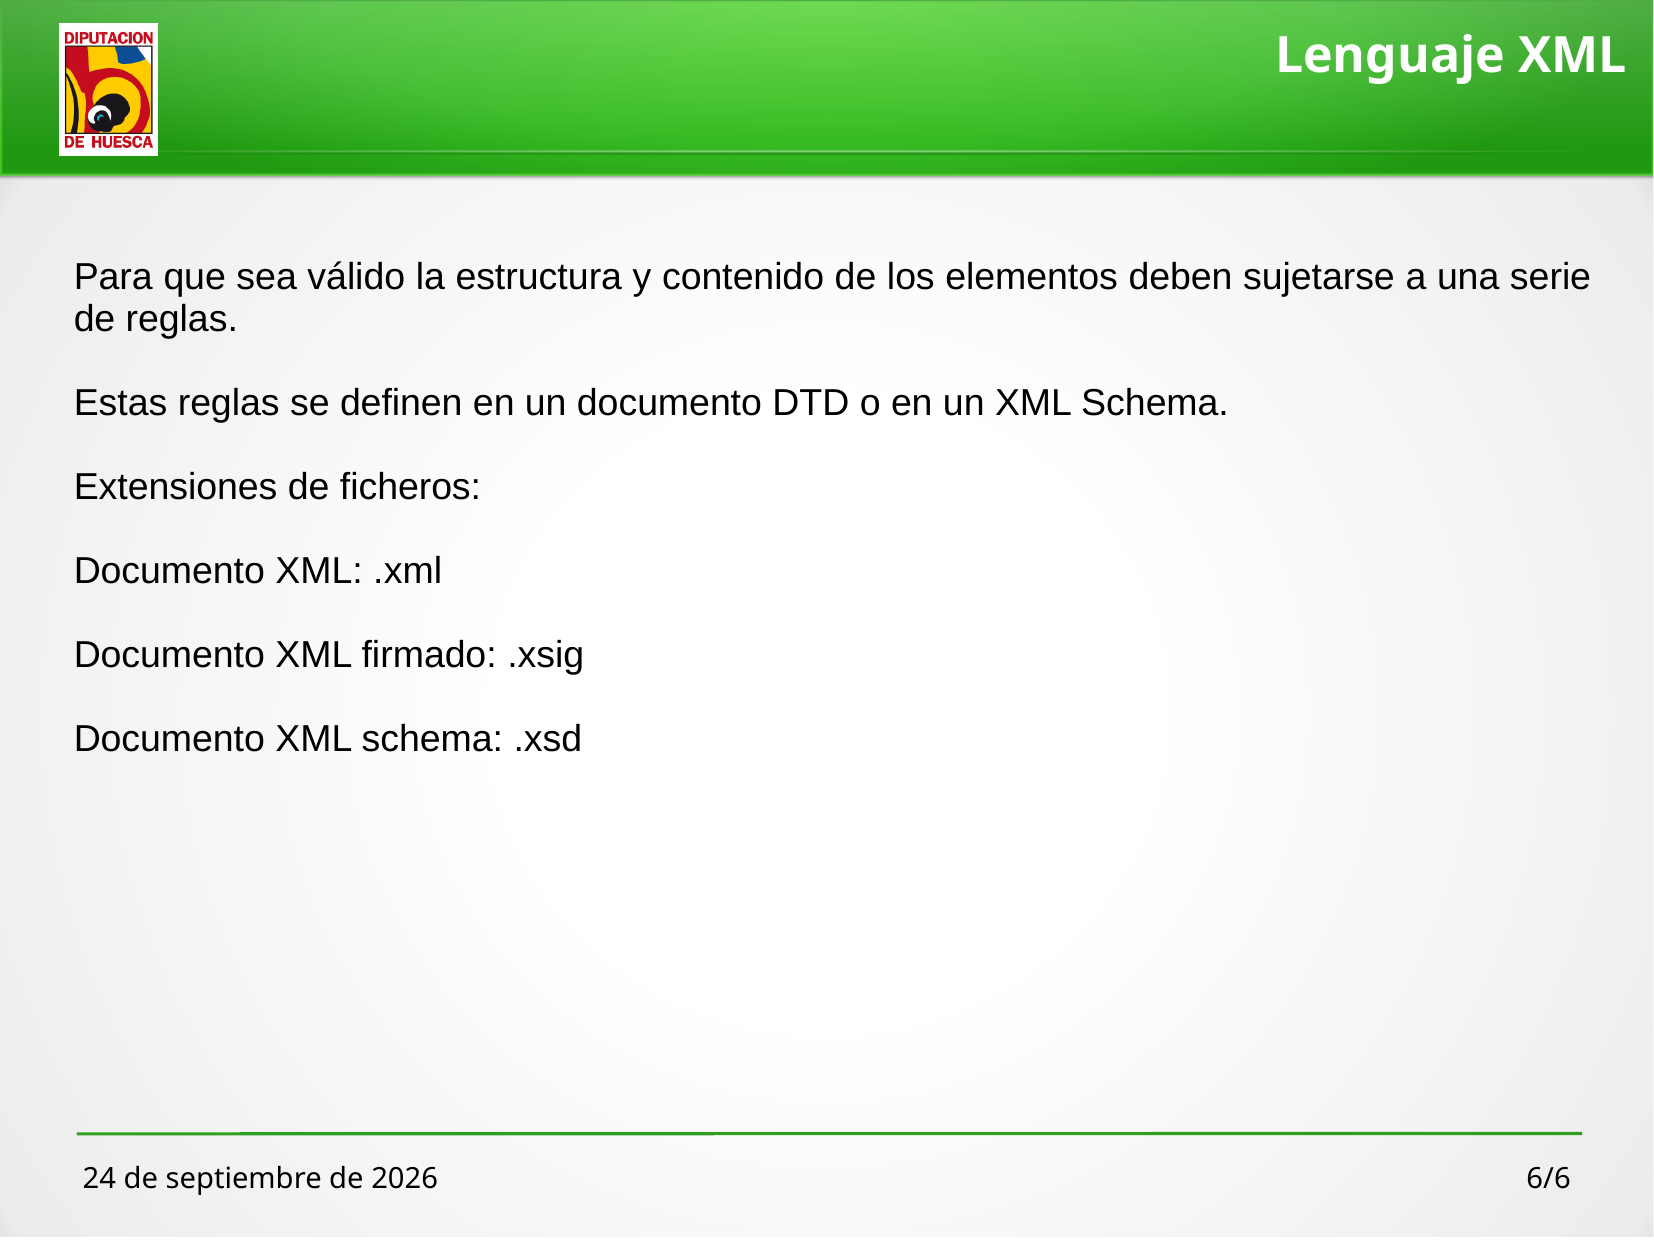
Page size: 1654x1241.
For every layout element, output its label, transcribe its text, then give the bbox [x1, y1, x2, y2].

text_box Lenguaje XML [448, 11, 1642, 153]
text_box [70, 204, 1630, 993]
text_box Para que sea válido la estructura y contenido de los elementos deben sujetarse a una serie de reglas. Estas reglas se definen en un documento DTD o en un XML Schema. Extensiones de ficheros: Documento XML: .xml Documento XML firmado: .xsig Documento XML schema: .xsd [59, 248, 1607, 886]
picture [0, 0, 1654, 1237]
